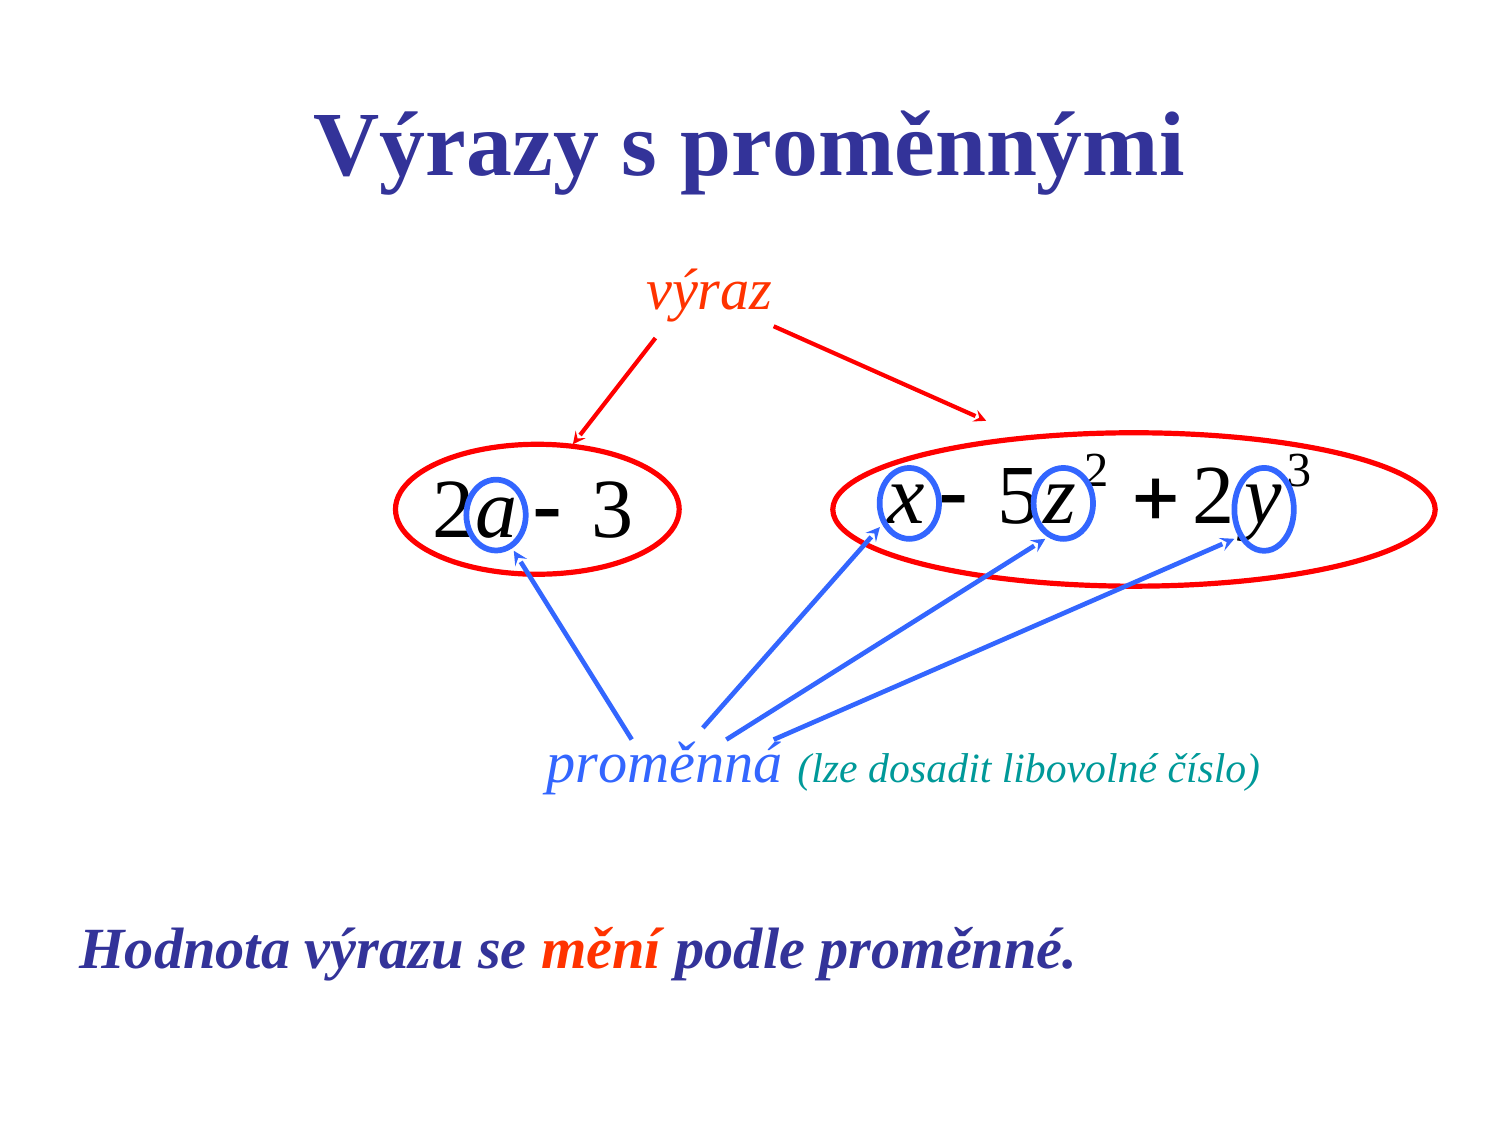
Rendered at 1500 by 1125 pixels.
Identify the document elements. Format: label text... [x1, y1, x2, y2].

chart [419, 546, 443, 559]
chart [632, 553, 644, 559]
text_box proměnná (lze dosadit libovolné číslo) [531, 716, 1500, 802]
text_box výraz [631, 243, 798, 329]
chart [630, 459, 644, 465]
text_box [395, 444, 680, 575]
chart [419, 459, 444, 472]
text_box Hodnota výrazu se mění podle proměnné. [64, 902, 1436, 989]
chart [870, 432, 1110, 472]
text_box [832, 432, 1436, 587]
title Výrazy s proměnnými [75, 45, 1426, 233]
chart [1158, 432, 1327, 450]
chart [870, 547, 900, 559]
